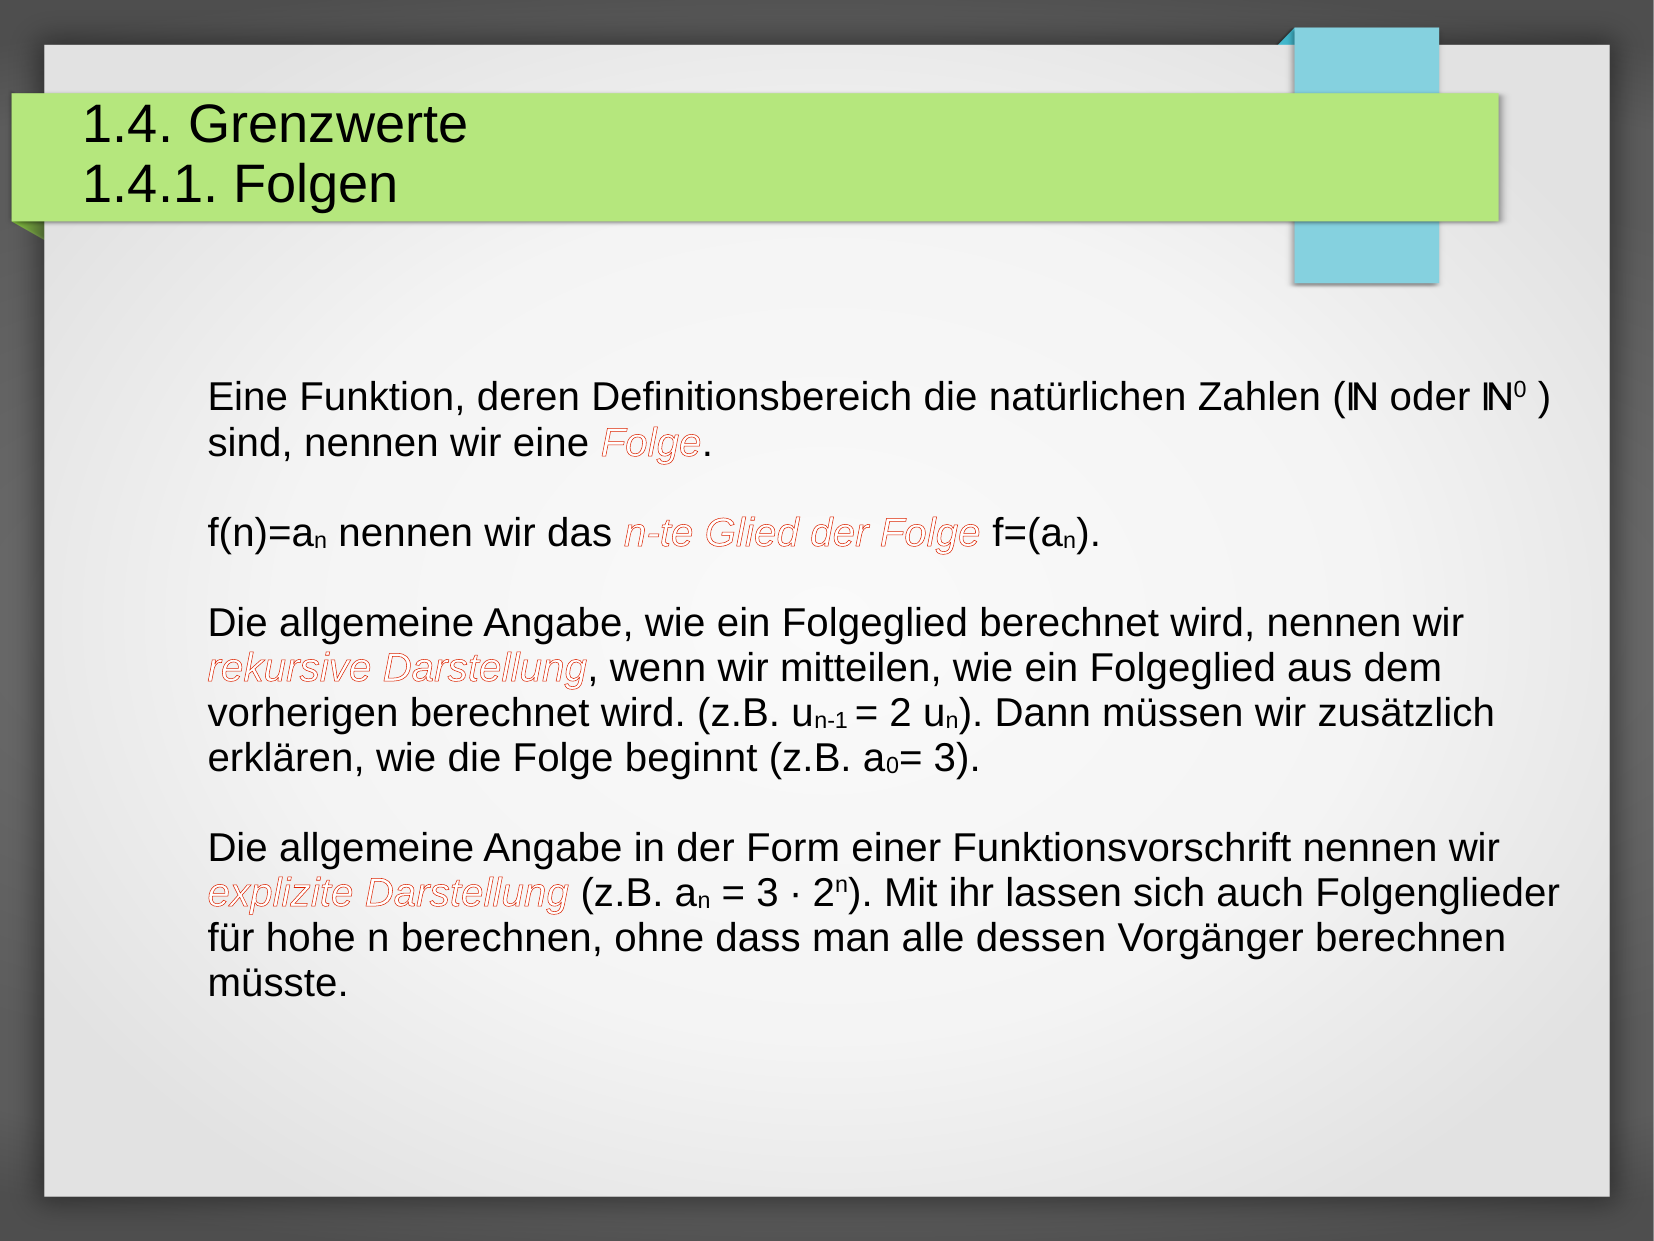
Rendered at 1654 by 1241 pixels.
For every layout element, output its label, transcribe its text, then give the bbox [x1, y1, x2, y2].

title 1.4. Grenzwerte 1.4.1. Folgen [82, 92, 1264, 215]
list Eine Funktion, deren Definitionsbereich die natürlichen Zahlen (ℕ oder ℕ0 ) sind, nennen wir eine Folge. f(n)=an nennen wir das n-te Glied der Folge f=(an). Die allgemeine Angabe, wie ein Folgeglied berechnet wird, nennen wir rekursive Darstellung, wenn wir mitteilen, wie ein Folgeglied aus dem vorherigen berechnet wird. (z.B. un-1 = 2 un). Dann müssen wir zusätzlich erklären, wie die Folge beginnt (z.B. a0= 3). Die allgemeine Angabe in der Form einer Funktionsvorschrift nennen wir explizite Darstellung (z.B. an = 3 ∙ 2n). Mit ihr lassen sich auch Folgenglieder für hohe n berechnen, ohne dass man alle dessen Vorgänger berechnen müsste. [82, 295, 1571, 1015]
picture [0, 0, 1654, 1241]
